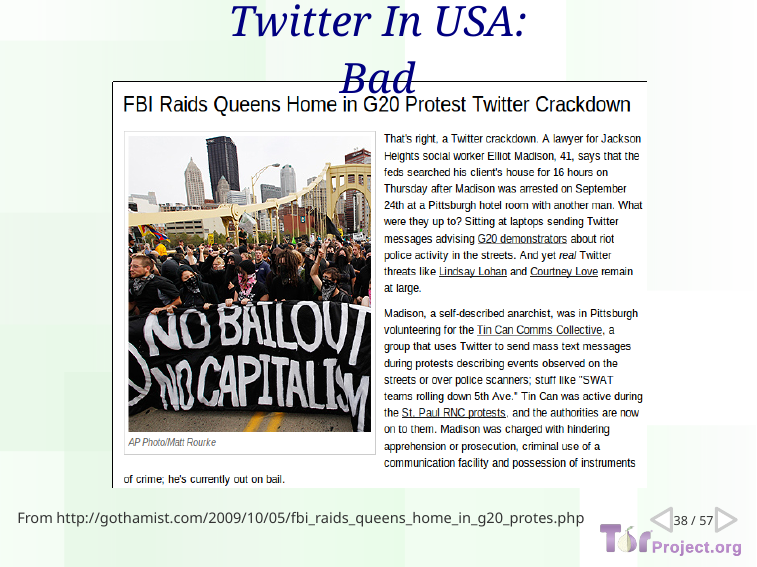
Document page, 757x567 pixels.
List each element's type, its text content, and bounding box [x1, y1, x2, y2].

picture [0, 0, 757, 567]
text_box Twitter In USA: Bad [190, 16, 566, 82]
text_box From http://gothamist.com/2009/10/05/fbi_raids_queens_home_in_g20_protes.php [25, 502, 577, 535]
